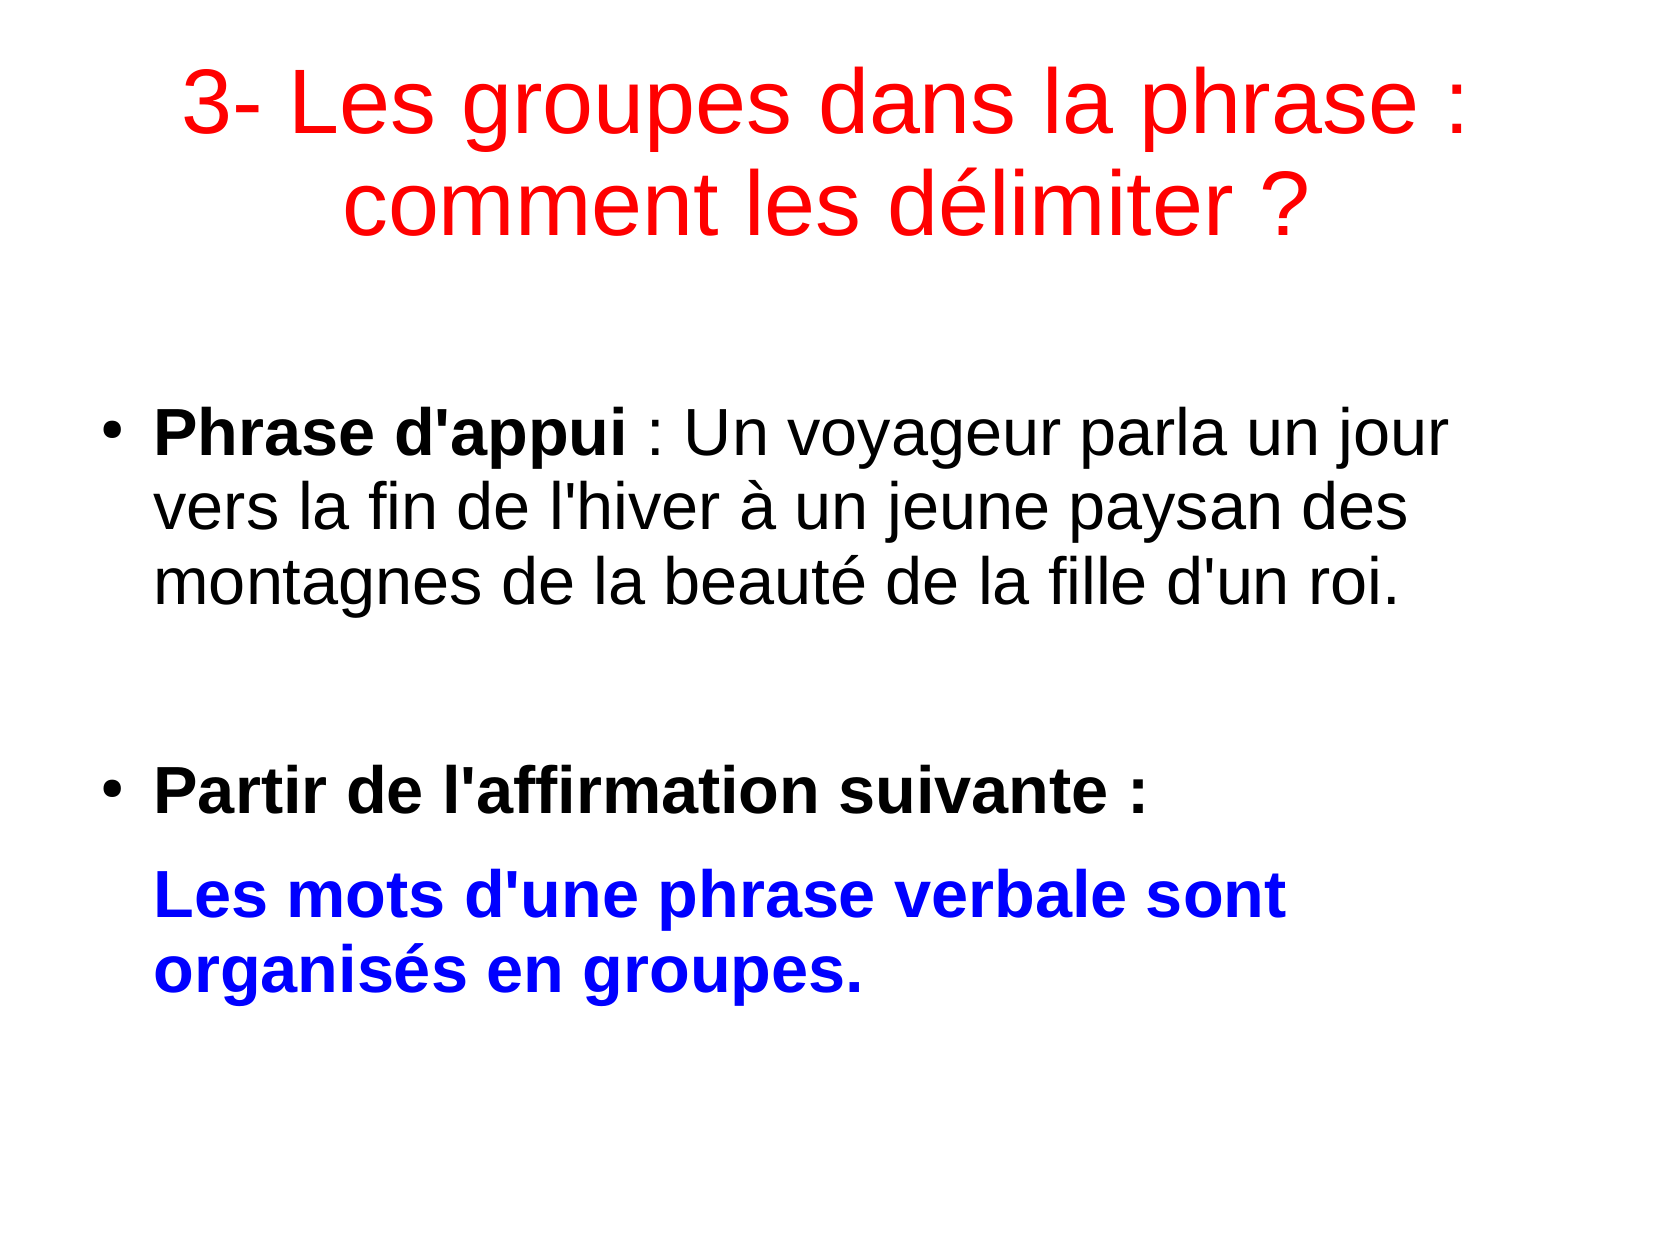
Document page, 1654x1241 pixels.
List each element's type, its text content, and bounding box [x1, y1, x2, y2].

list Phrase d'appui : Un voyageur parla un jour vers la fin de l'hiver à un jeune paysan des montagnes de la beauté de la fille d'un roi. Partir de l'affirmation suivante : Les mots d'une phrase verbale sont organisés en groupes. [82, 290, 1571, 1010]
title 3- Les groupes dans la phrase : comment les délimiter ? [82, 49, 1571, 257]
